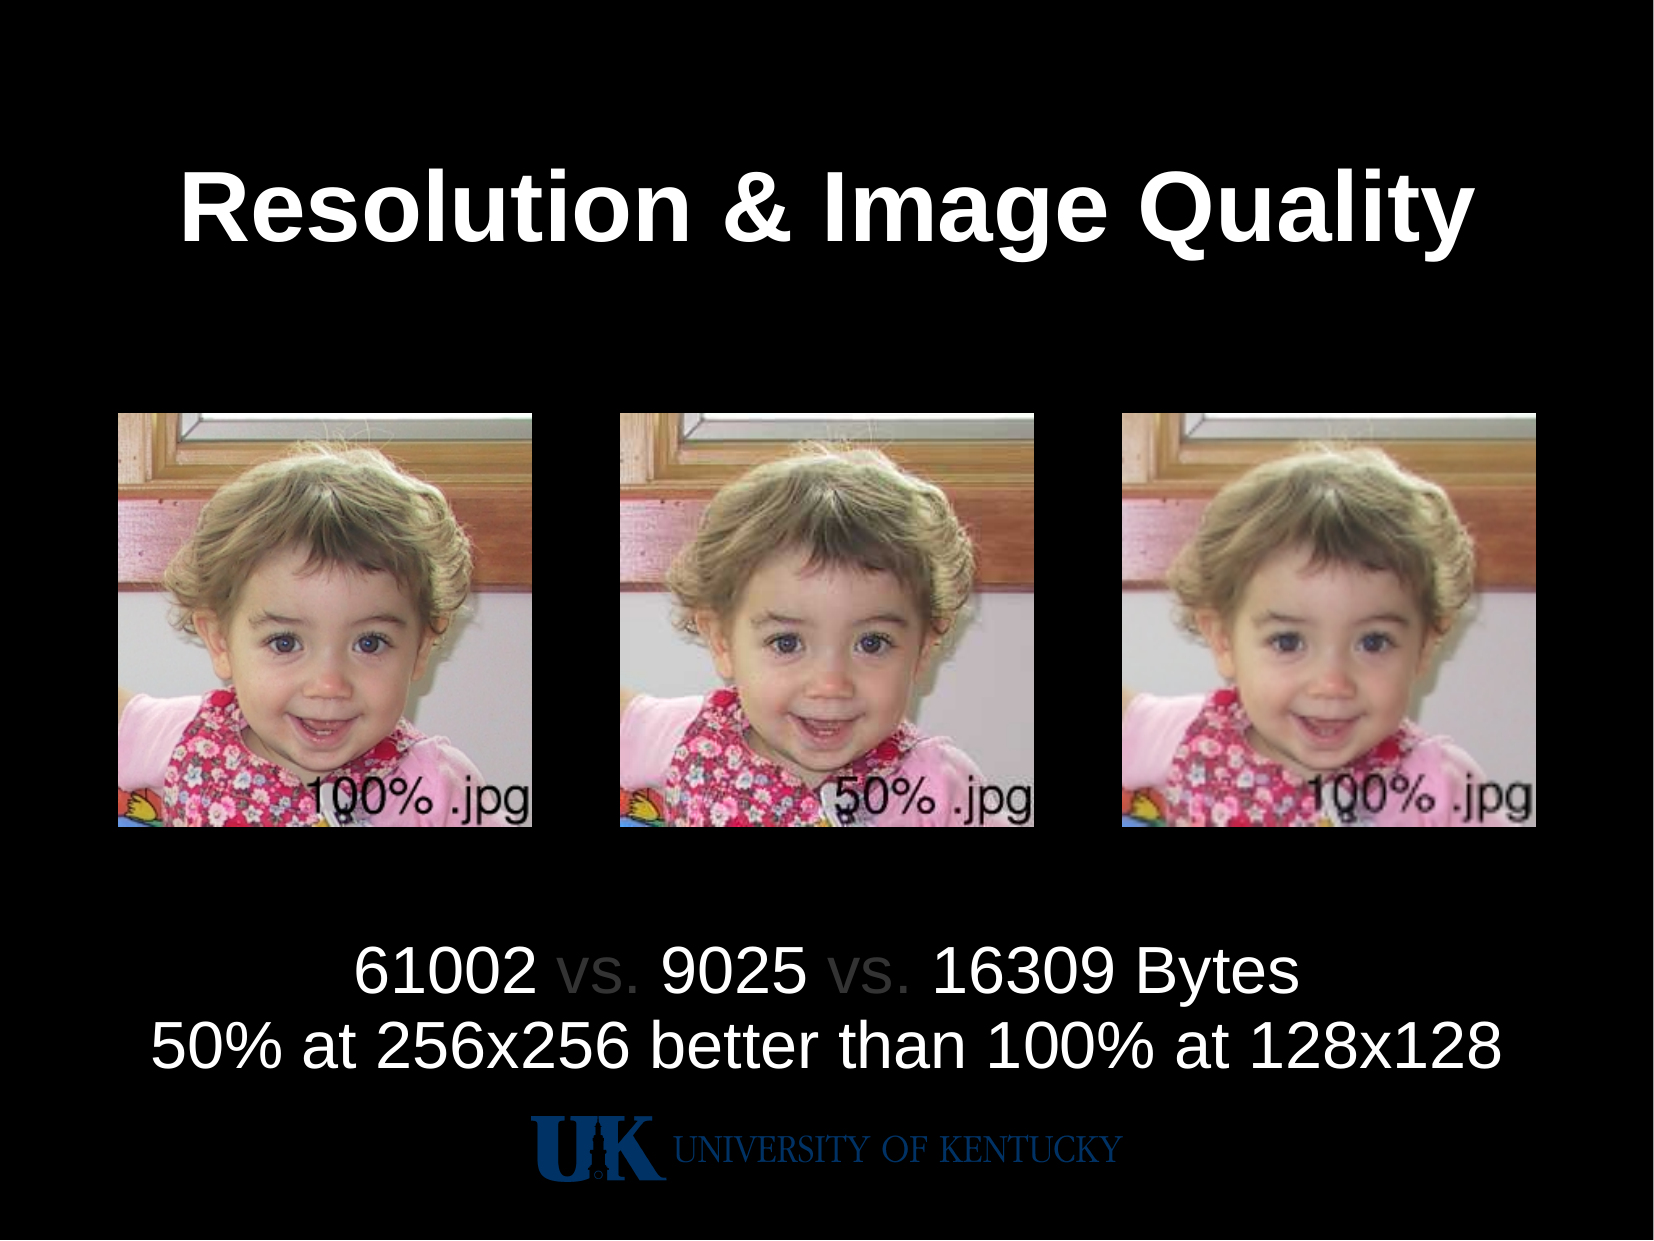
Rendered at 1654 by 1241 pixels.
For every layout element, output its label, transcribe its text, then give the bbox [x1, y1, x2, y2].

picture [620, 413, 1034, 827]
picture [118, 413, 532, 827]
subtitle 61002 vs. 9025 vs. 16309 Bytes 50% at 256x256 better than 100% at 128x128 [121, 344, 1534, 1127]
title Resolution & Image Quality [121, 102, 1534, 311]
picture [1122, 413, 1536, 827]
picture [531, 1116, 1123, 1182]
